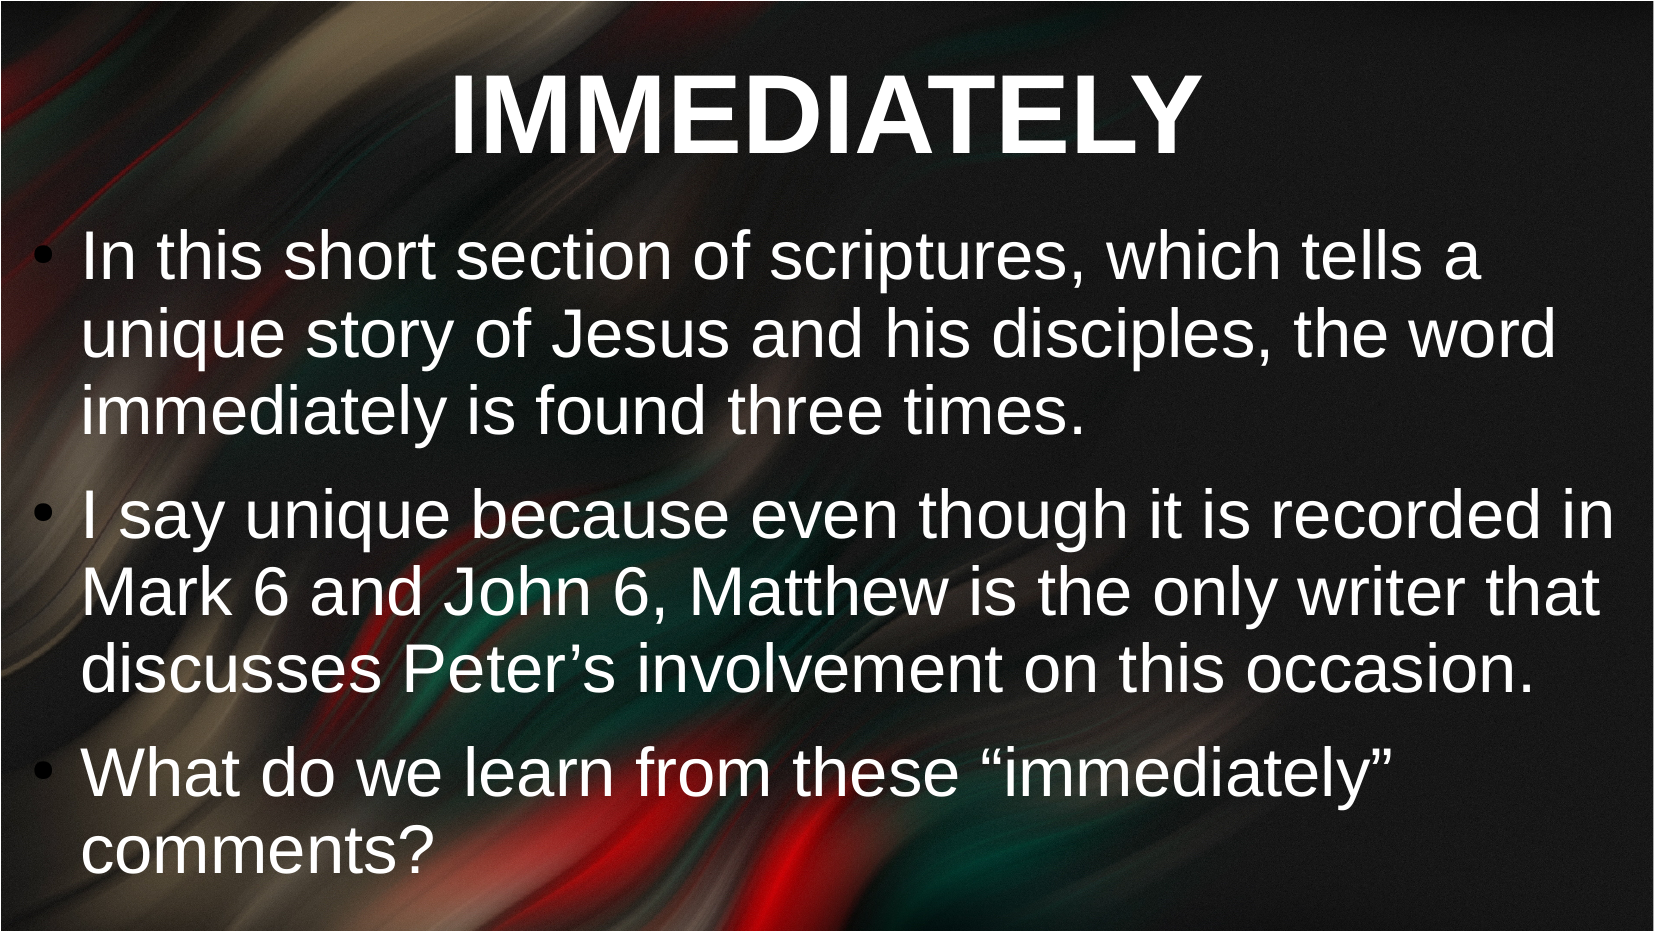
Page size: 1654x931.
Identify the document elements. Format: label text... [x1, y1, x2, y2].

title IMMEDIATELY [82, 37, 1571, 193]
list In this short section of scriptures, which tells a unique story of Jesus and his disciples, the word immediately is found three times. I say unique because even though it is recorded in Mark 6 and John 6, Matthew is the only writer that discusses Peter’s involvement on this occasion. What do we learn from these “immediately” comments? [15, 217, 1636, 916]
picture [1, 1, 1654, 931]
